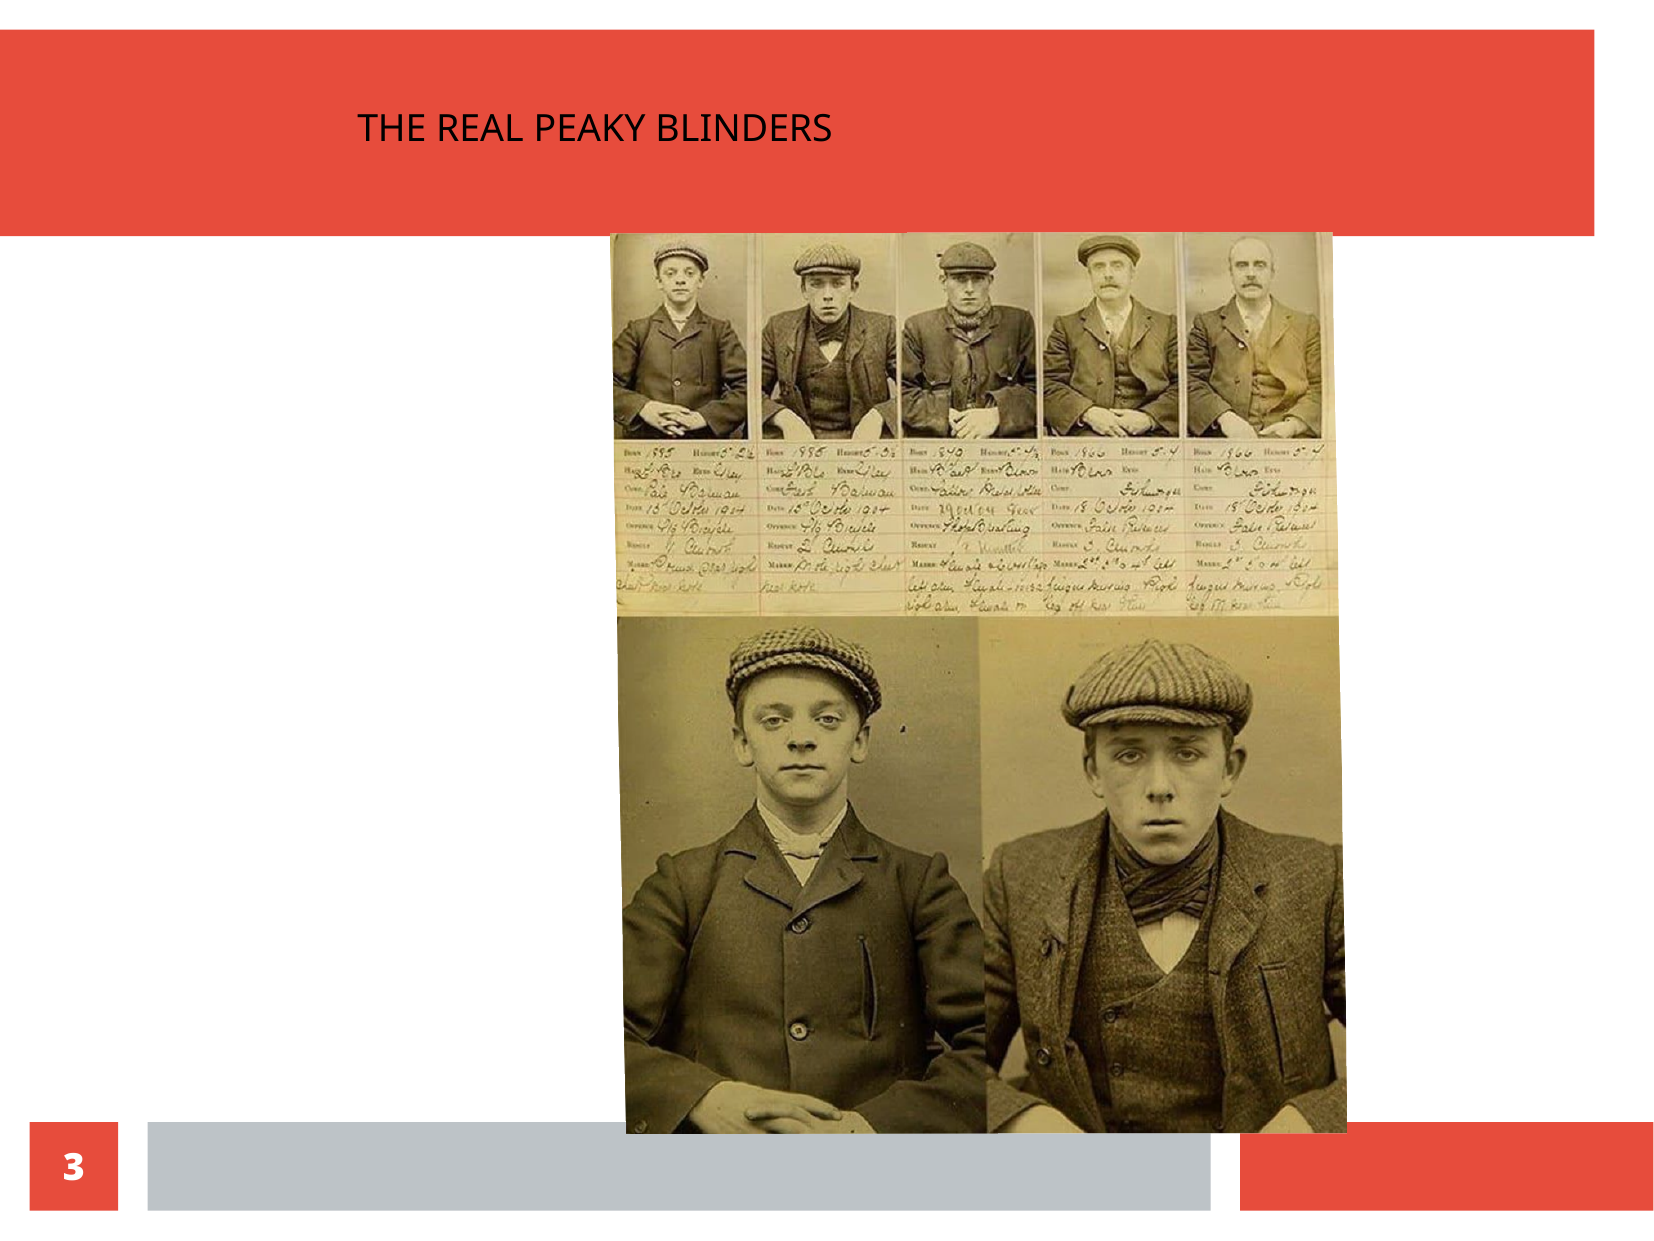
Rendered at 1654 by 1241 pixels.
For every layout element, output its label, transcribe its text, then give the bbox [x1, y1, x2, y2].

text_box THE REAL PEAKY BLINDERS [342, 94, 1359, 153]
picture [609, 231, 1347, 1134]
